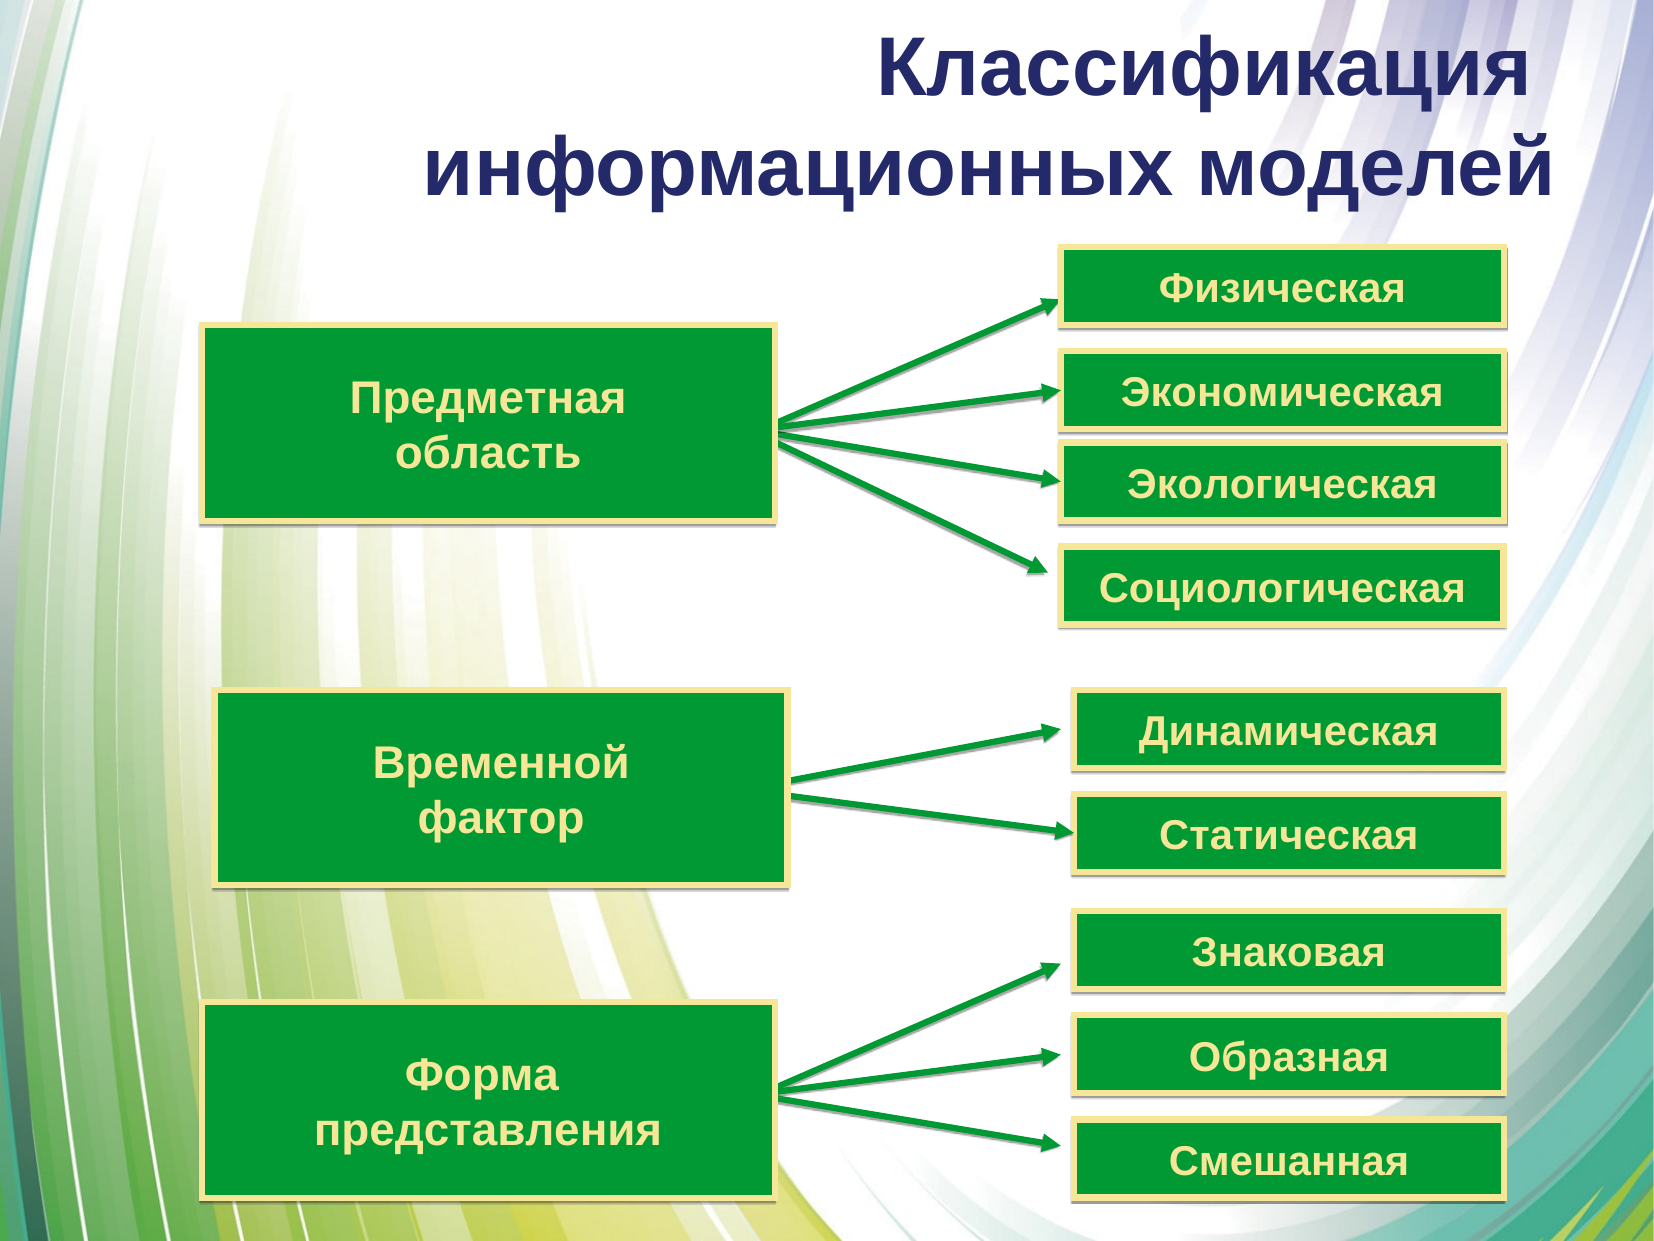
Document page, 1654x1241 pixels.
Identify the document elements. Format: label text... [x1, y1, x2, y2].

text_box Предметная область [201, 325, 775, 521]
text_box Смешанная [1073, 1119, 1504, 1198]
text_box Динамическая [1073, 689, 1504, 768]
chart [775, 435, 779, 447]
picture [0, 0, 1654, 1241]
text_box Знаковая [1073, 910, 1504, 990]
chart [775, 1083, 782, 1096]
text_box Экологическая [1060, 442, 1504, 521]
text_box Физическая [1060, 246, 1504, 326]
text_box Образная [1073, 1015, 1504, 1094]
text_box Социологическая [1060, 546, 1504, 625]
text_box Классификация информационных моделей [58, 34, 1571, 191]
text_box Экономическая [1060, 351, 1504, 430]
text_box Статическая [1073, 793, 1504, 872]
text_box Форма представления [201, 1002, 775, 1198]
text_box Временной фактор [214, 689, 788, 886]
